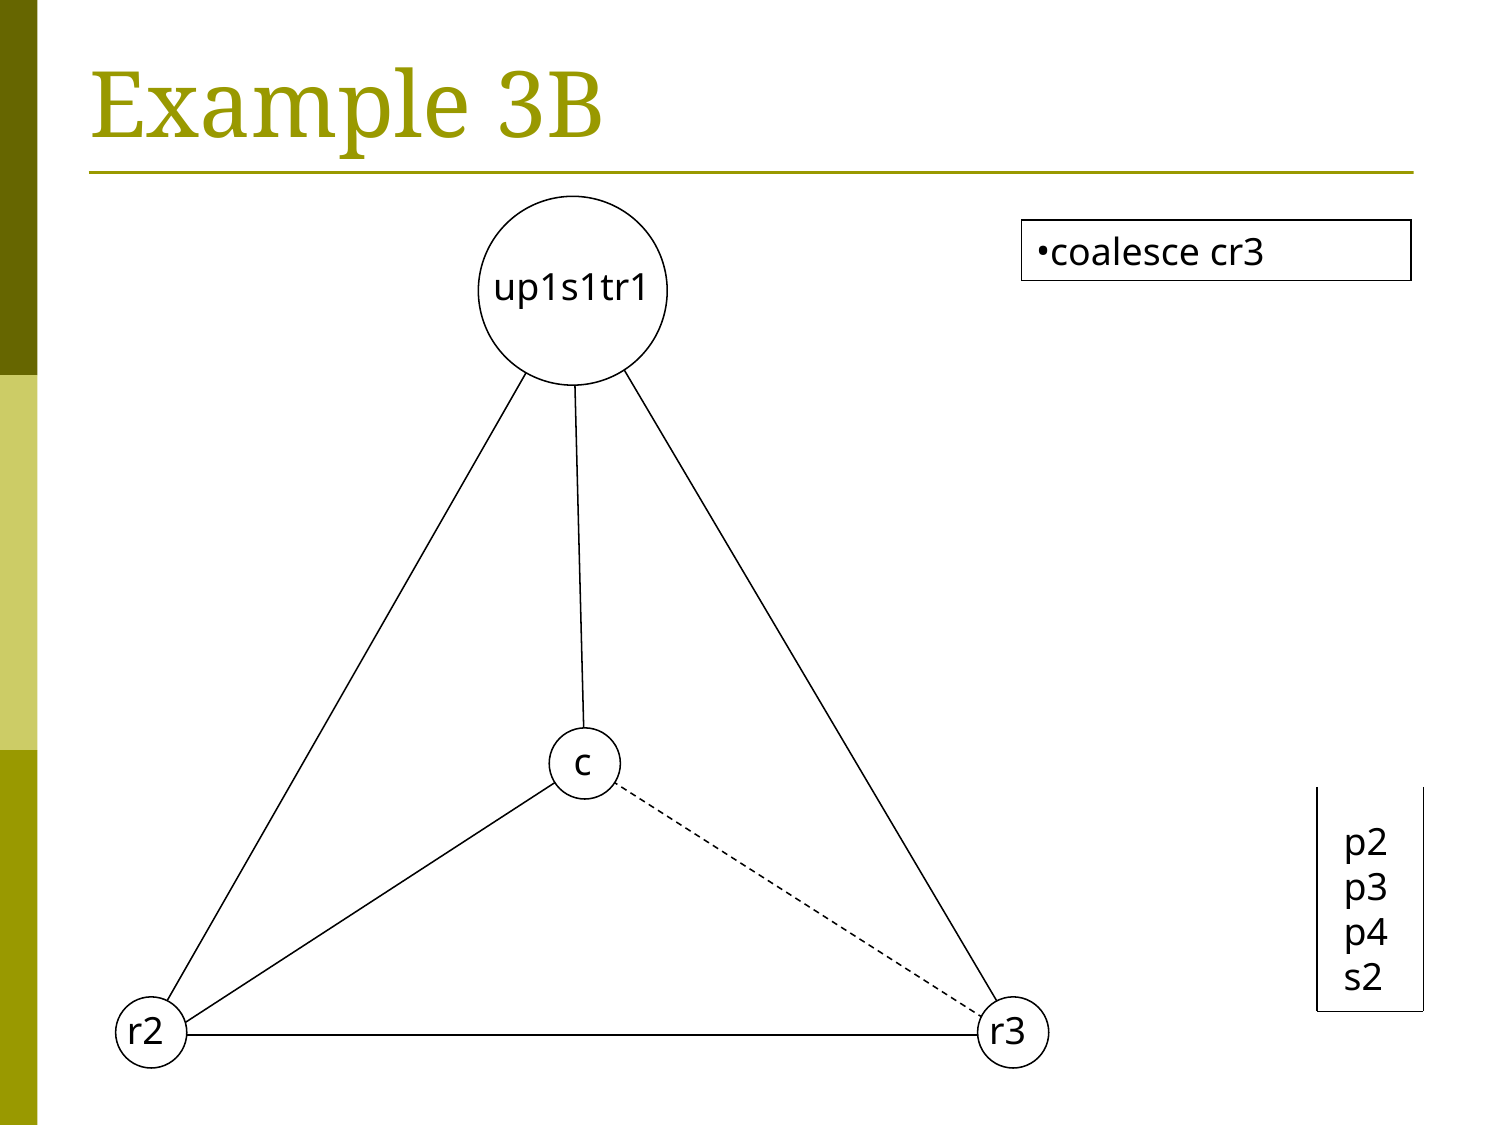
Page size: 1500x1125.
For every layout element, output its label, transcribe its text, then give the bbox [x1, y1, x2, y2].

text_box p2 p3 p4 s2 [1328, 810, 1407, 1007]
text_box up1s1tr1 [478, 255, 691, 316]
text_box r3 [974, 999, 1057, 1060]
text_box [549, 740, 558, 787]
text_box r2 [112, 999, 195, 1060]
text_box [562, 735, 621, 800]
text_box [990, 1060, 1036, 1069]
text_box [485, 196, 661, 255]
text_box c [558, 730, 607, 791]
text_box coalesce cr3 [1021, 219, 1412, 281]
title Example 3B [75, 45, 1426, 173]
text_box [128, 1060, 174, 1069]
text_box [481, 316, 664, 386]
